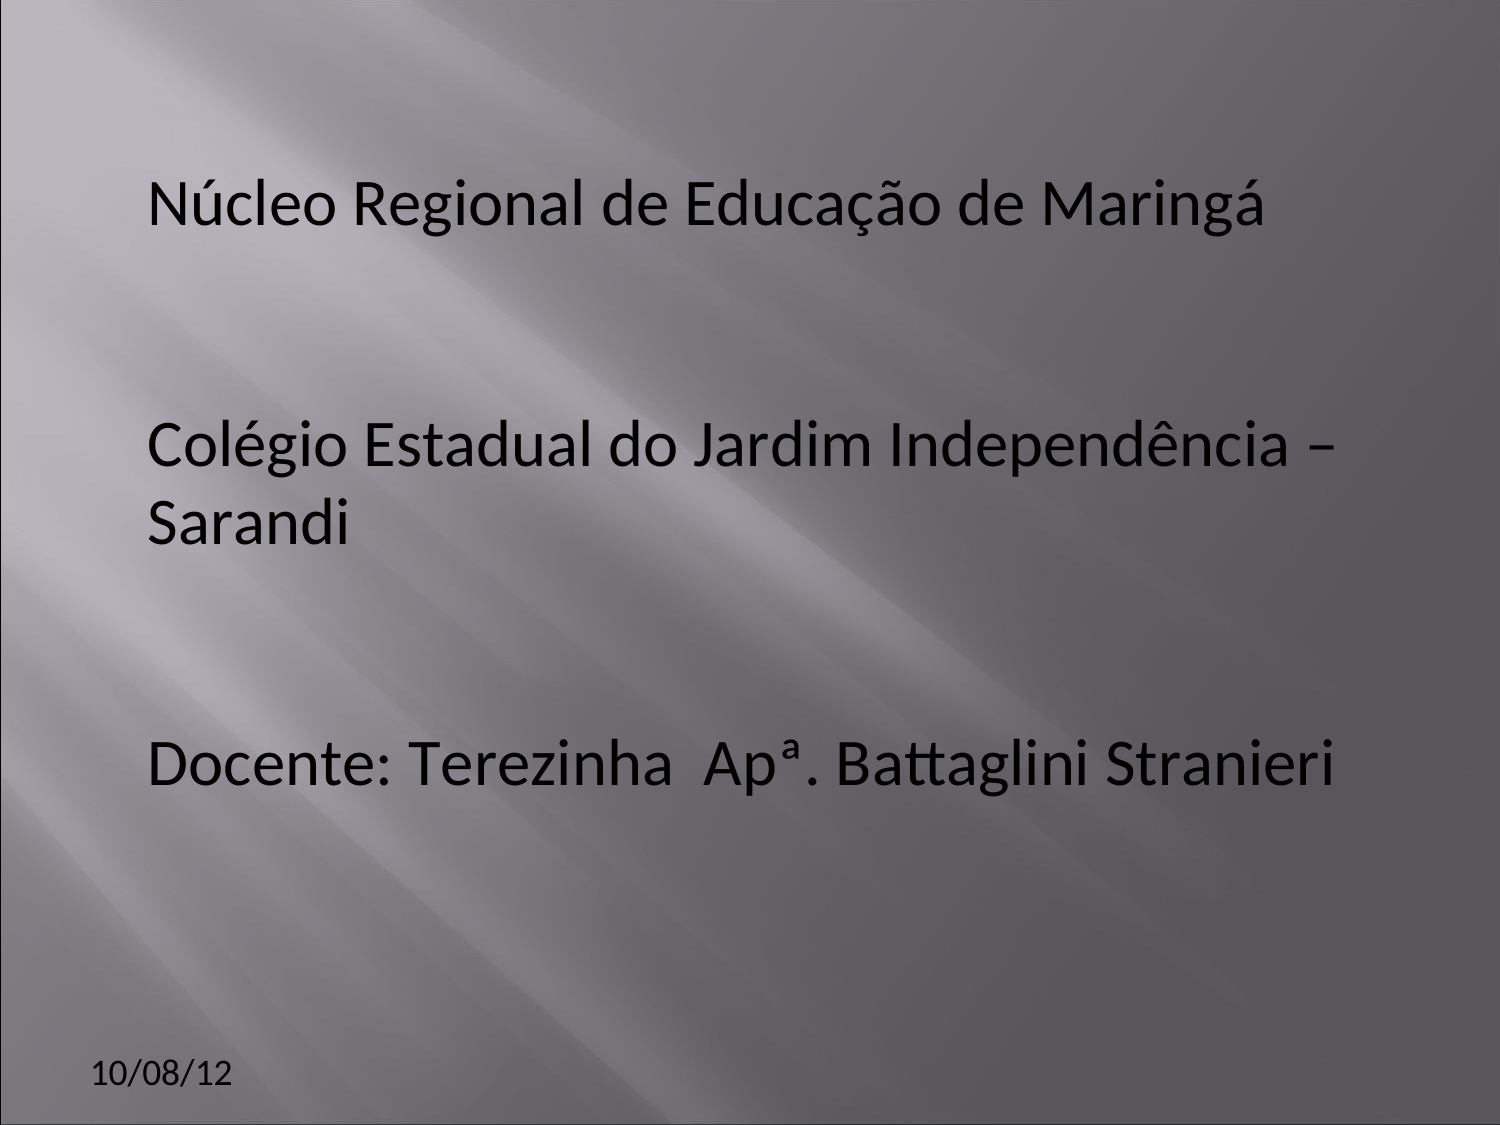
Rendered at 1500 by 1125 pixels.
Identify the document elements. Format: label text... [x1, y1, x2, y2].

picture [0, 0, 1500, 1125]
text_box 10/08/12 [75, 1042, 147, 1125]
text_box Núcleo Regional de Educação de Maringá Colégio Estadual do Jardim Independência – Sarandi Docente: Terezinha Apª. Battaglini Stranieri [147, 118, 1426, 1125]
